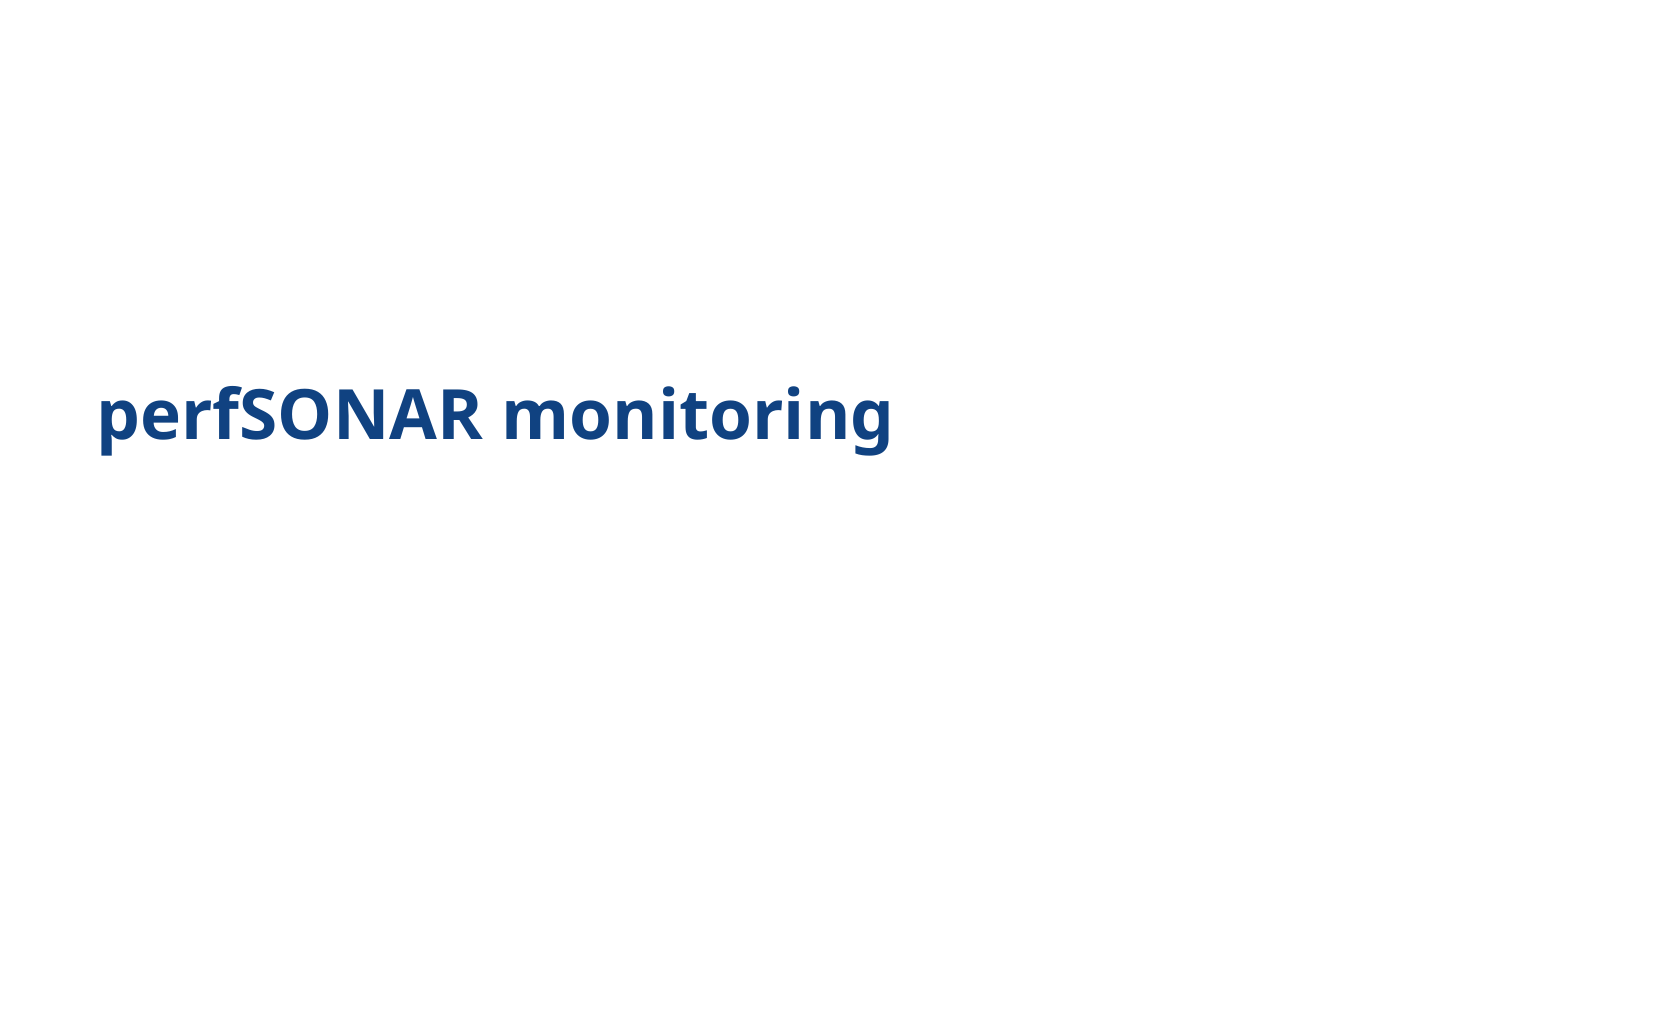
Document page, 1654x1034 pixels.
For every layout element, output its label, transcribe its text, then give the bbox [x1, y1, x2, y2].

title perfSONAR monitoring [96, 337, 1564, 488]
